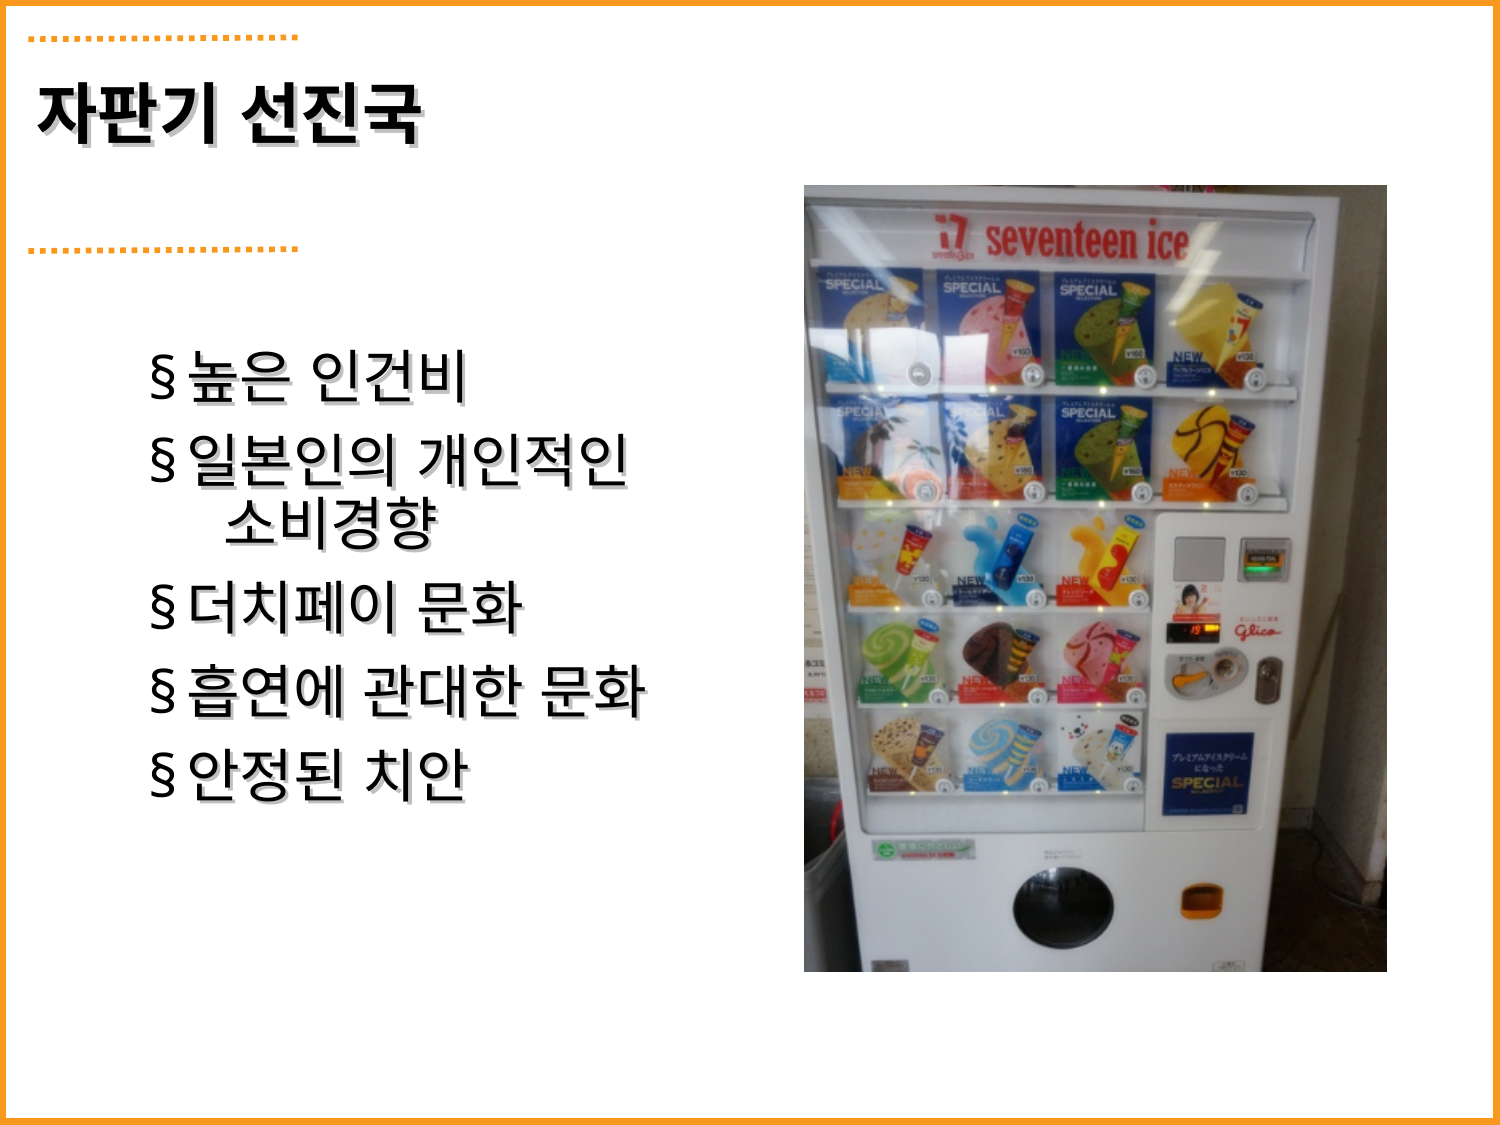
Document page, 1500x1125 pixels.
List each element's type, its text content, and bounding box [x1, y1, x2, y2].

picture [804, 185, 1387, 972]
text_box 자판기 선진국 [21, 73, 632, 243]
text_box 높은 인건비 일본인의 개인적인 소비경향 더치페이 문화 흡연에 관대한 문화 안정된 치안 [133, 341, 763, 1026]
